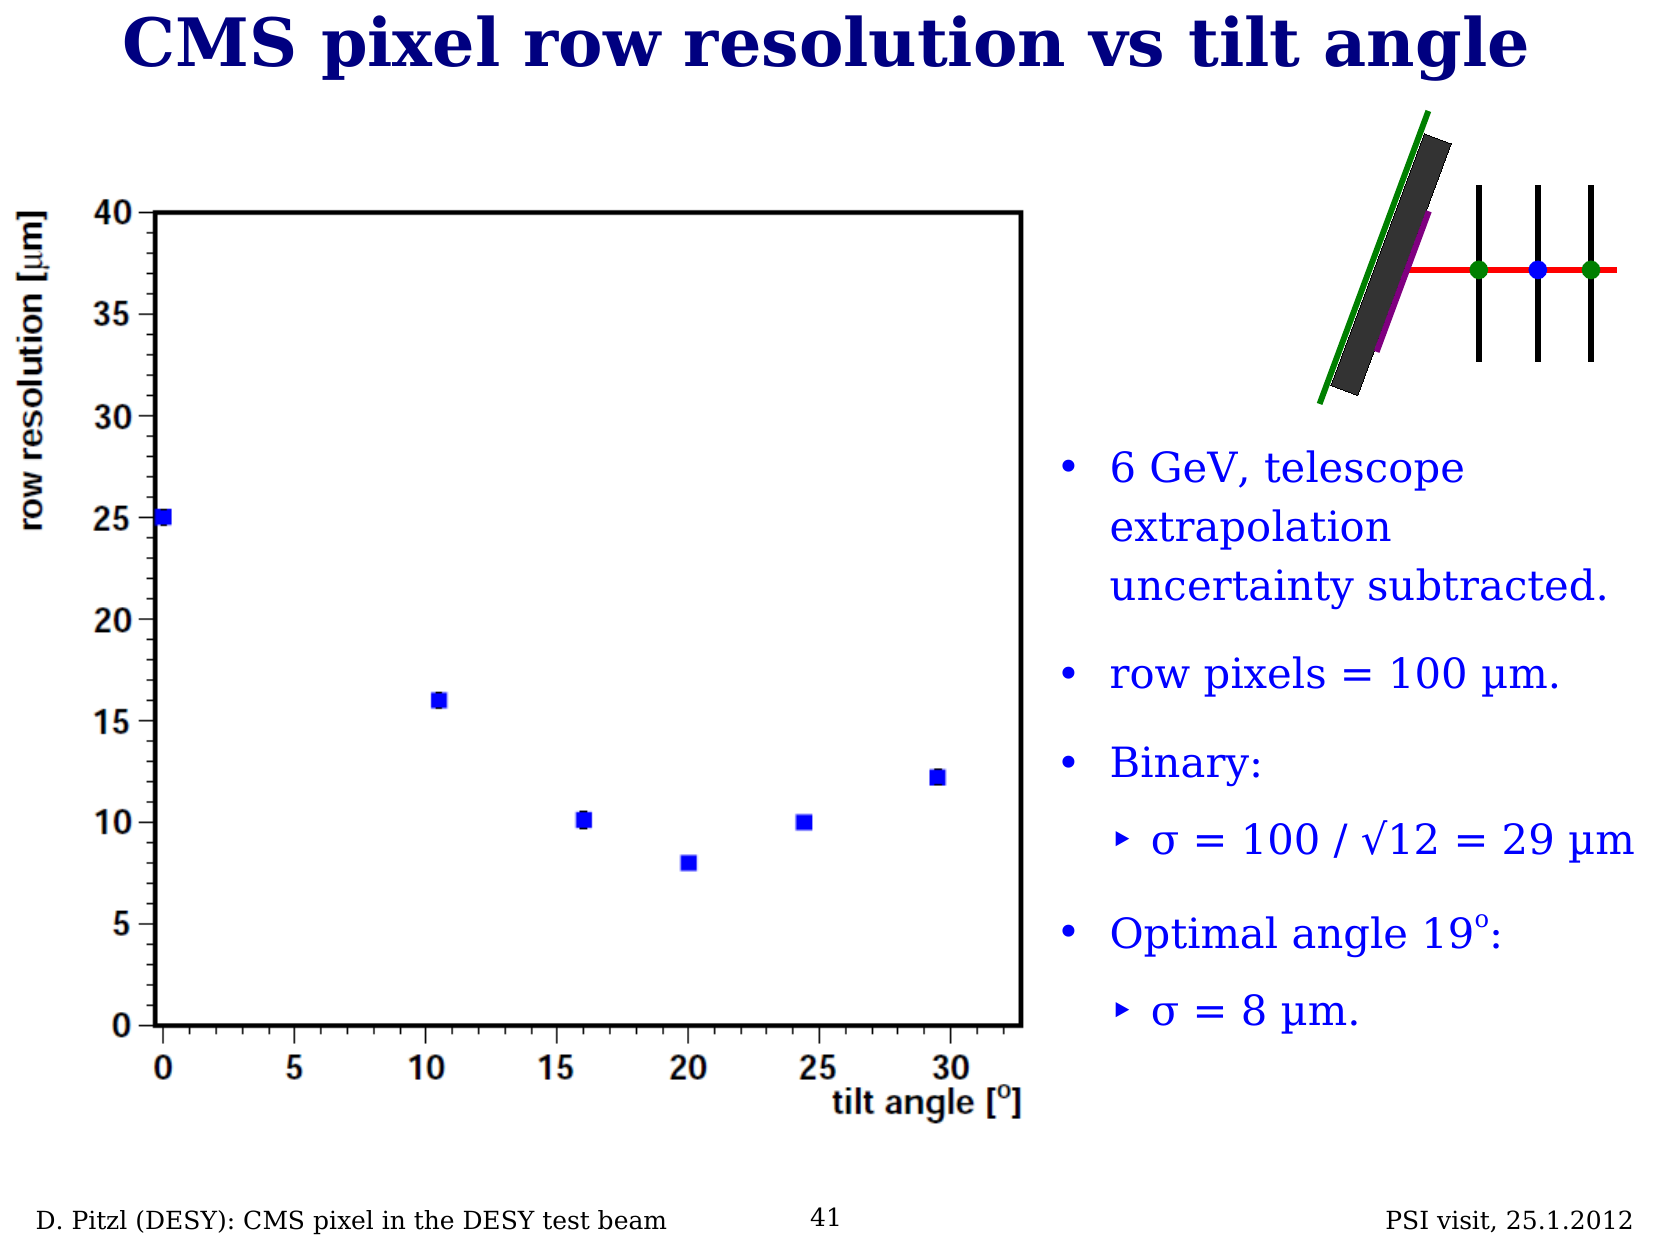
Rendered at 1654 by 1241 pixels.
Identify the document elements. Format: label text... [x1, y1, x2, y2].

list 6 GeV, telescope extrapolation uncertainty subtracted. row pixels = 100 µm. Binary: σ = 100 / √12 = 29 µm Optimal angle 19o: σ = 8 µm. [1056, 432, 1643, 1025]
text_box [1581, 260, 1601, 280]
text_box [1469, 260, 1489, 280]
text_box [1330, 133, 1452, 396]
text_box [1528, 260, 1548, 280]
picture [0, 187, 1047, 1133]
title CMS pixel row resolution vs tilt angle [0, 3, 1654, 82]
